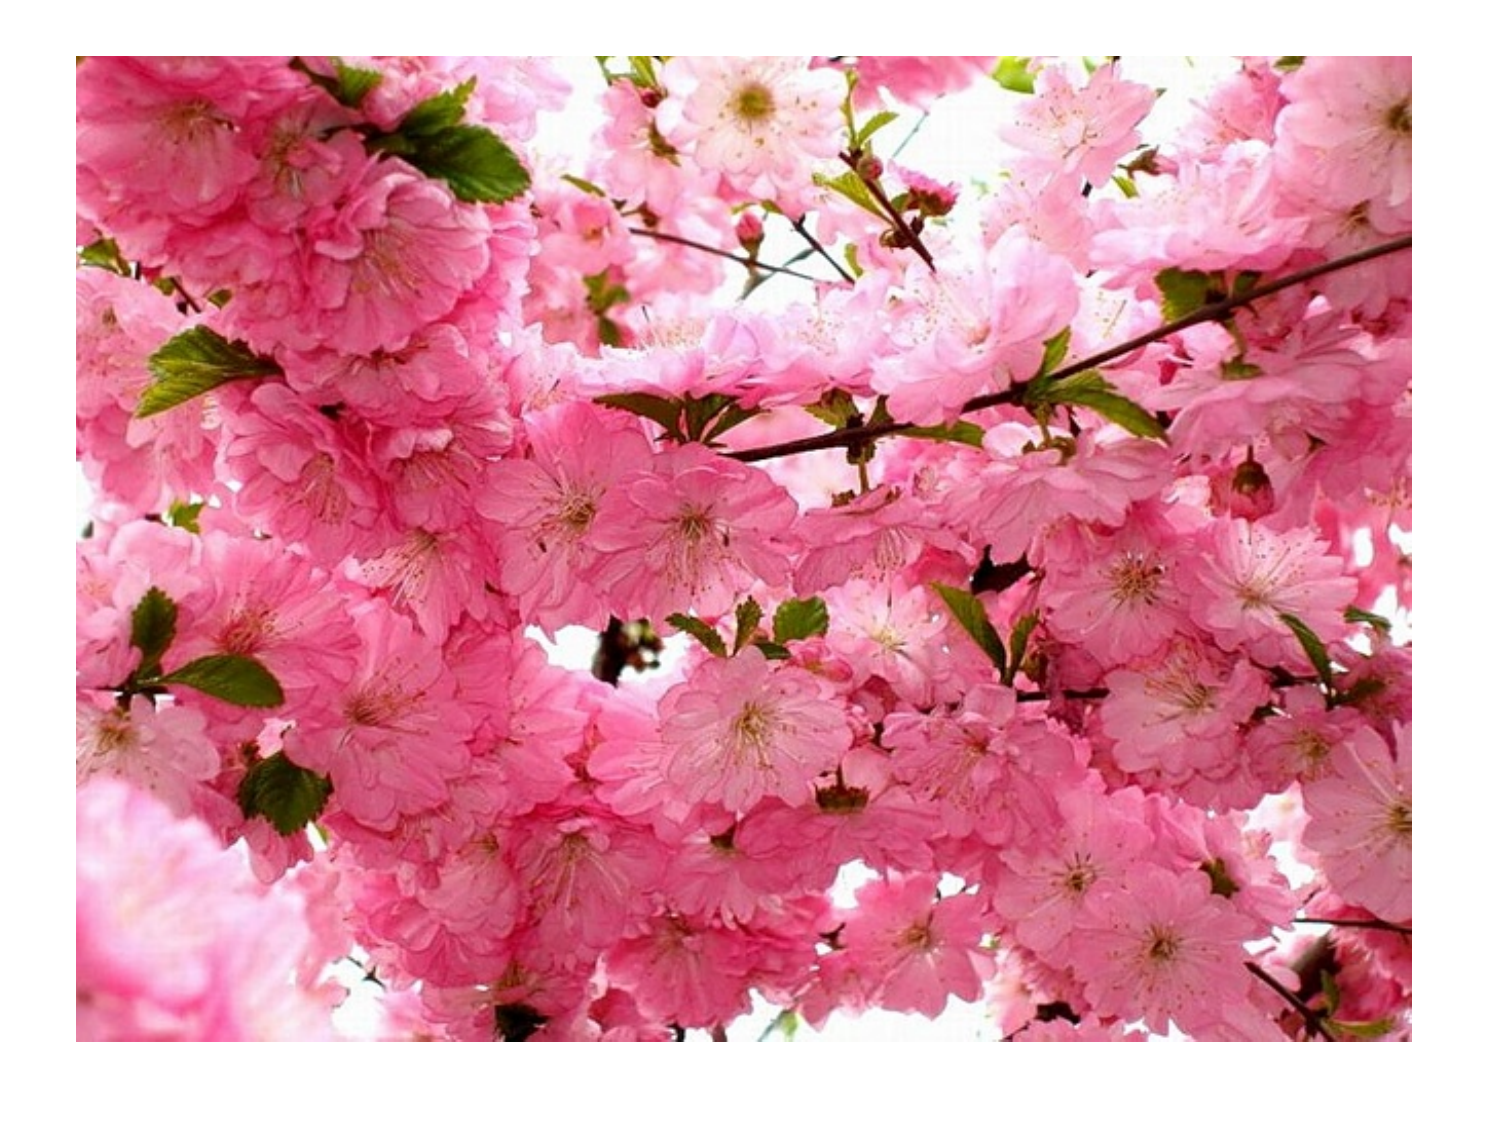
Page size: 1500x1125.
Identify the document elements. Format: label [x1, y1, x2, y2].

picture [76, 56, 1412, 1042]
